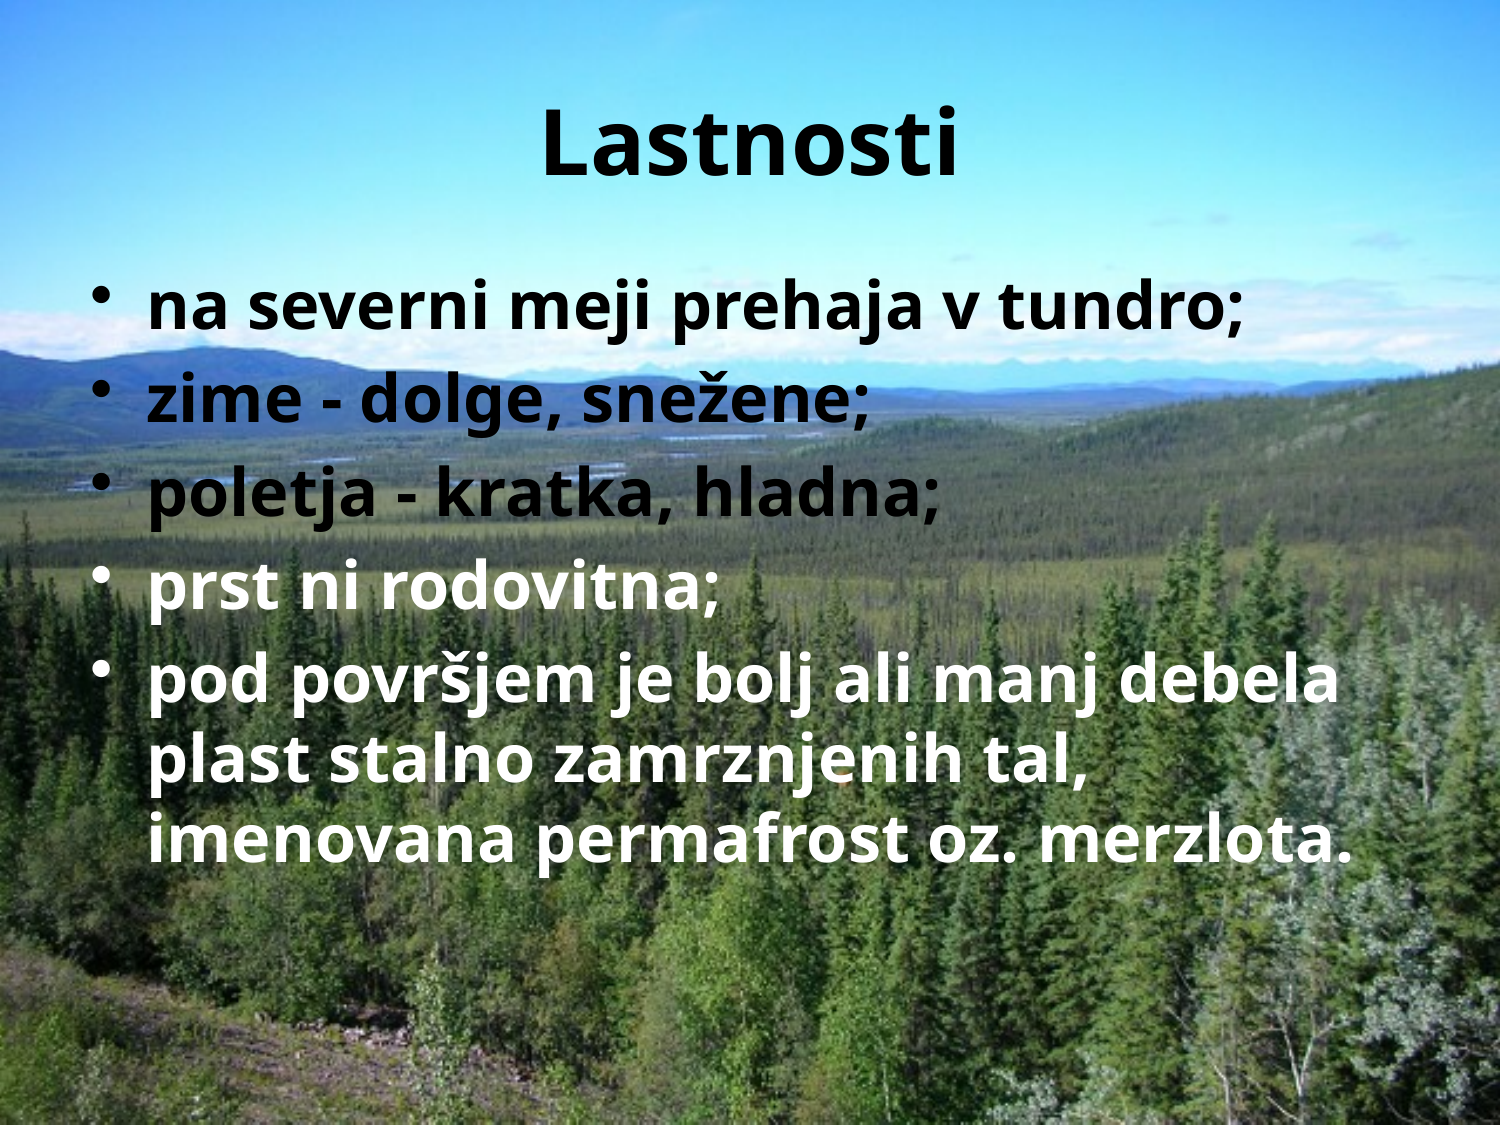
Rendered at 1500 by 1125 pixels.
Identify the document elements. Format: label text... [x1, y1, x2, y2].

picture [0, 0, 1500, 1125]
title Lastnosti [75, 45, 1425, 233]
list na severni meji prehaja v tundro; zime - dolge, snežene; poletja - kratka, hladna; prst ni rodovitna; pod površjem je bolj ali manj debela plast stalno zamrznjenih tal, imenovana permafrost oz. merzlota. [75, 255, 1425, 1005]
